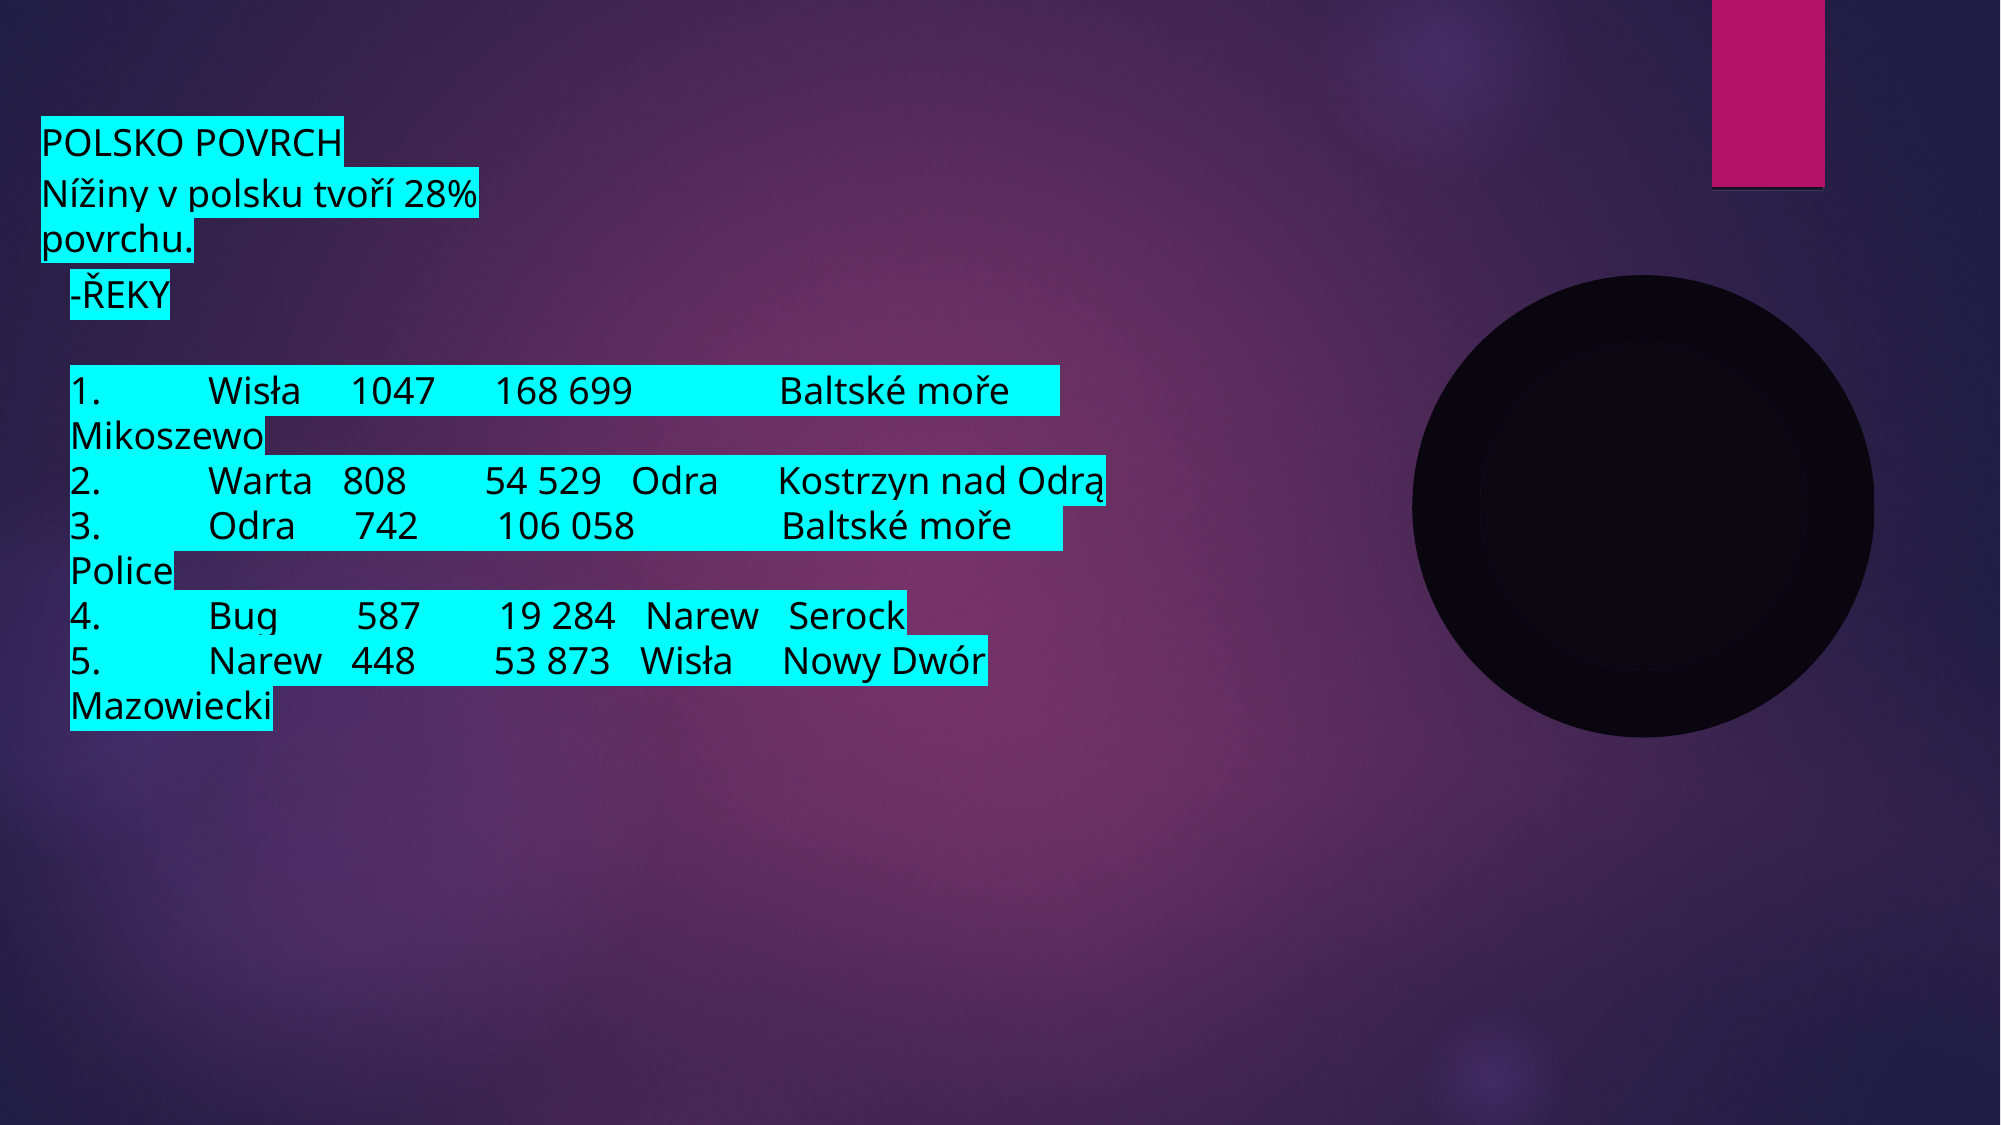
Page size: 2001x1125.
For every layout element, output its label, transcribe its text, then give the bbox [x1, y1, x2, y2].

text_box -ŘEKY [54, 263, 717, 325]
text_box 1. Wisła 1047 168 699 Baltské moře Mikoszewo 2. Warta 808 54 529 Odra Kostrzyn nad Odrą 3. Odra 742 106 058 Baltské moře Police 4. Bug 587 19 284 Narew Serock 5. Narew 448 53 873 Wisła Nowy Dwór Mazowiecki [54, 359, 1155, 693]
text_box POLSKO POVRCH [25, 111, 860, 172]
text_box Nížiny v polsku tvoří 28% povrchu. [25, 161, 541, 268]
